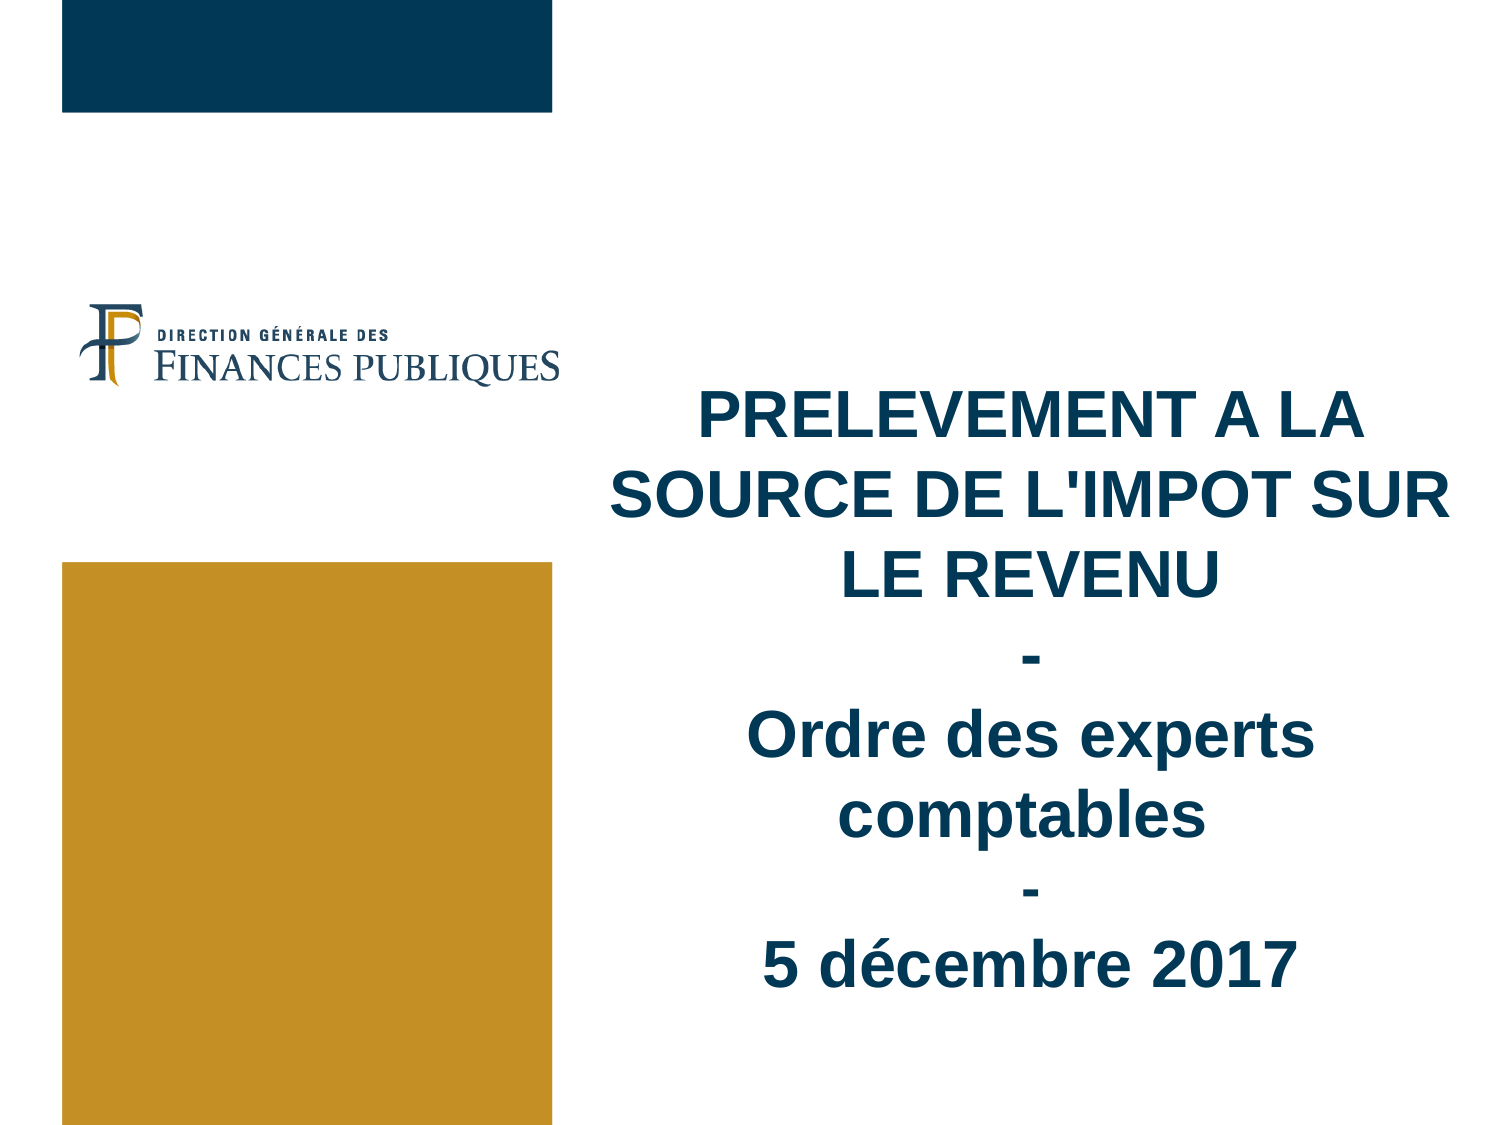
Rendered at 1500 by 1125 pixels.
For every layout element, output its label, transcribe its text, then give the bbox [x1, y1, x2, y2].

text_box [62, 562, 553, 1125]
text_box [62, 0, 553, 113]
title PRELEVEMENT A LA SOURCE DE L'IMPOT SUR LE REVENU - Ordre des experts comptables - 5 décembre 2017 [599, 370, 1463, 1001]
picture [50, 275, 588, 416]
